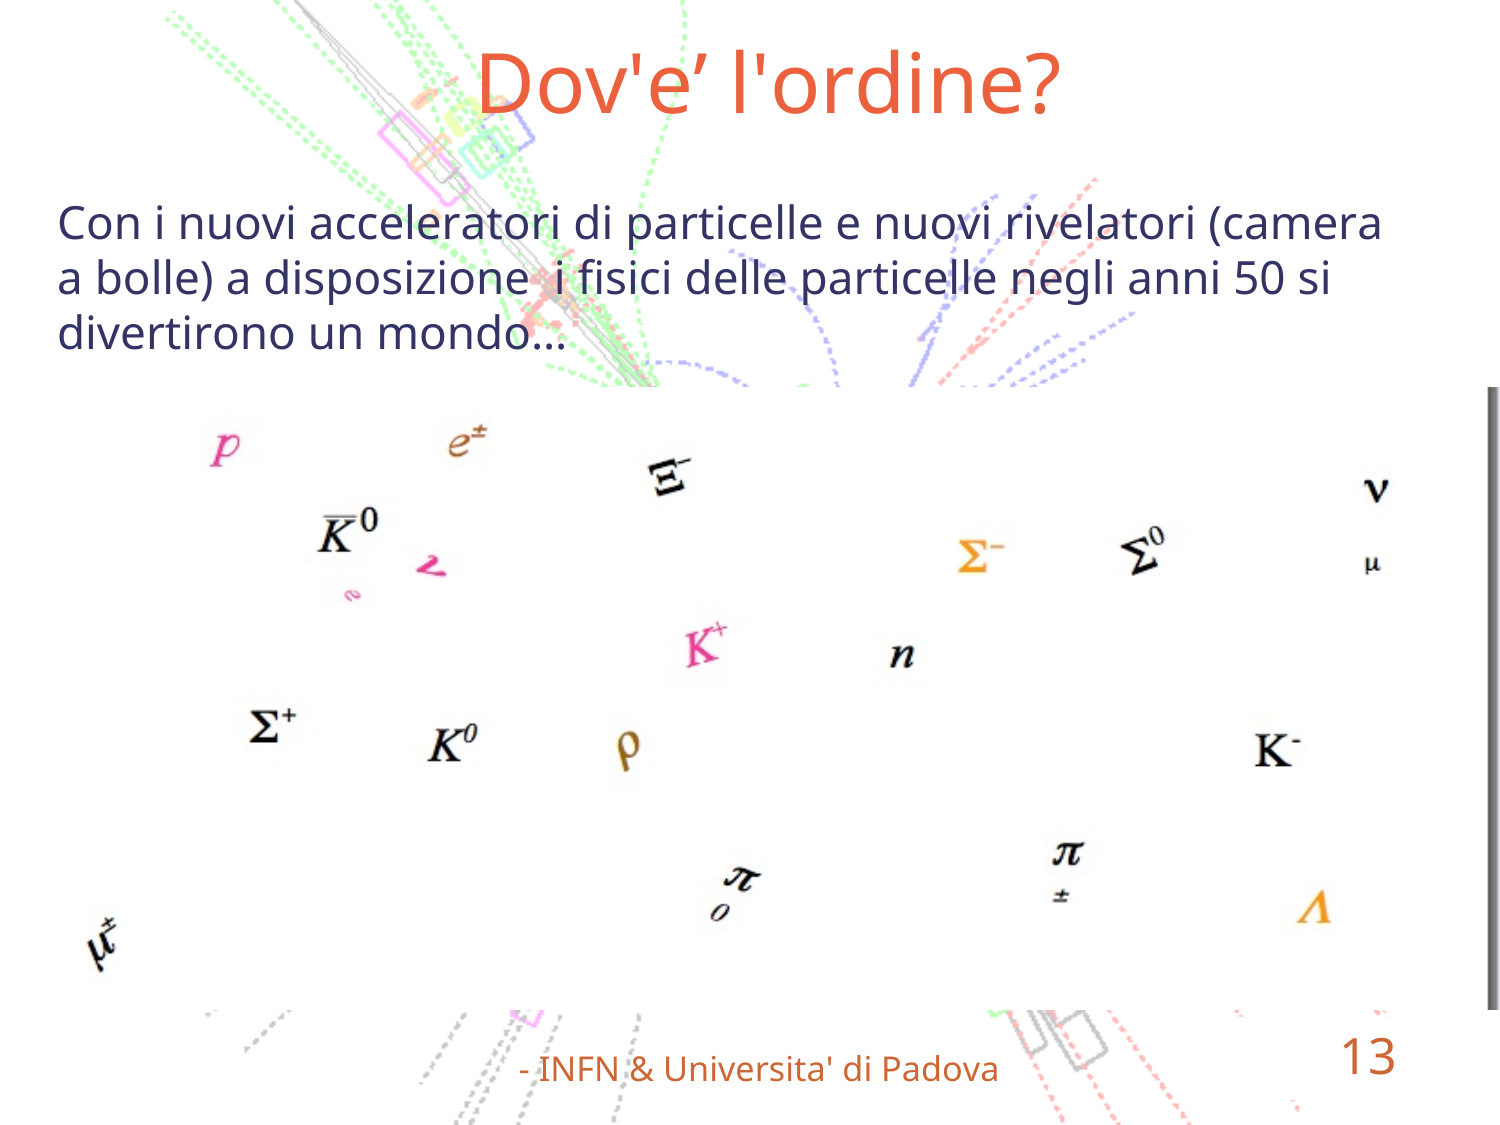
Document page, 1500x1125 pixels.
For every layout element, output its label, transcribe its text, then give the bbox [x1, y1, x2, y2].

picture [0, 0, 1500, 1125]
title Dov'e’ l'ordine? [174, 0, 1363, 163]
text_box Con i nuovi acceleratori di particelle e nuovi rivelatori (camera a bolle) a disposizione i fisici delle particelle negli anni 50 si divertirono un mondo… [42, 185, 1418, 367]
